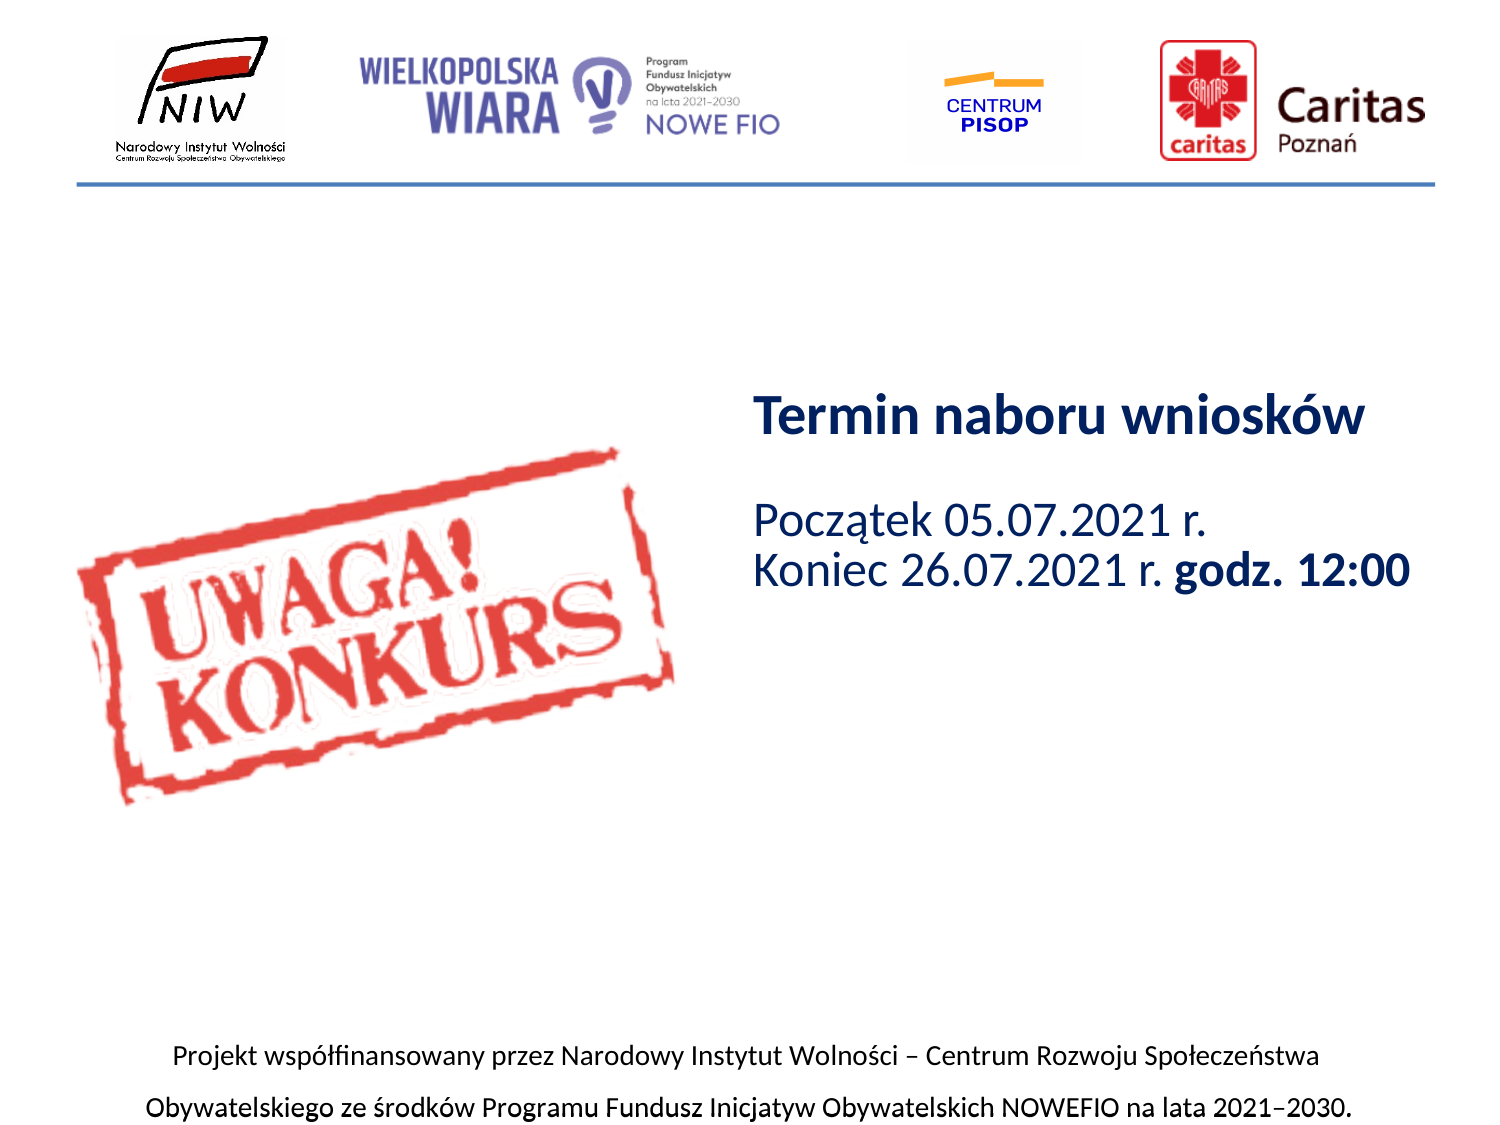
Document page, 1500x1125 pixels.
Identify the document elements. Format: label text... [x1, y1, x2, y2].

text_box Termin naboru wniosków Początek 05.07.2021 r. Koniec 26.07.2021 r. godz. 12:00 [738, 267, 1500, 1050]
picture [66, 426, 695, 816]
